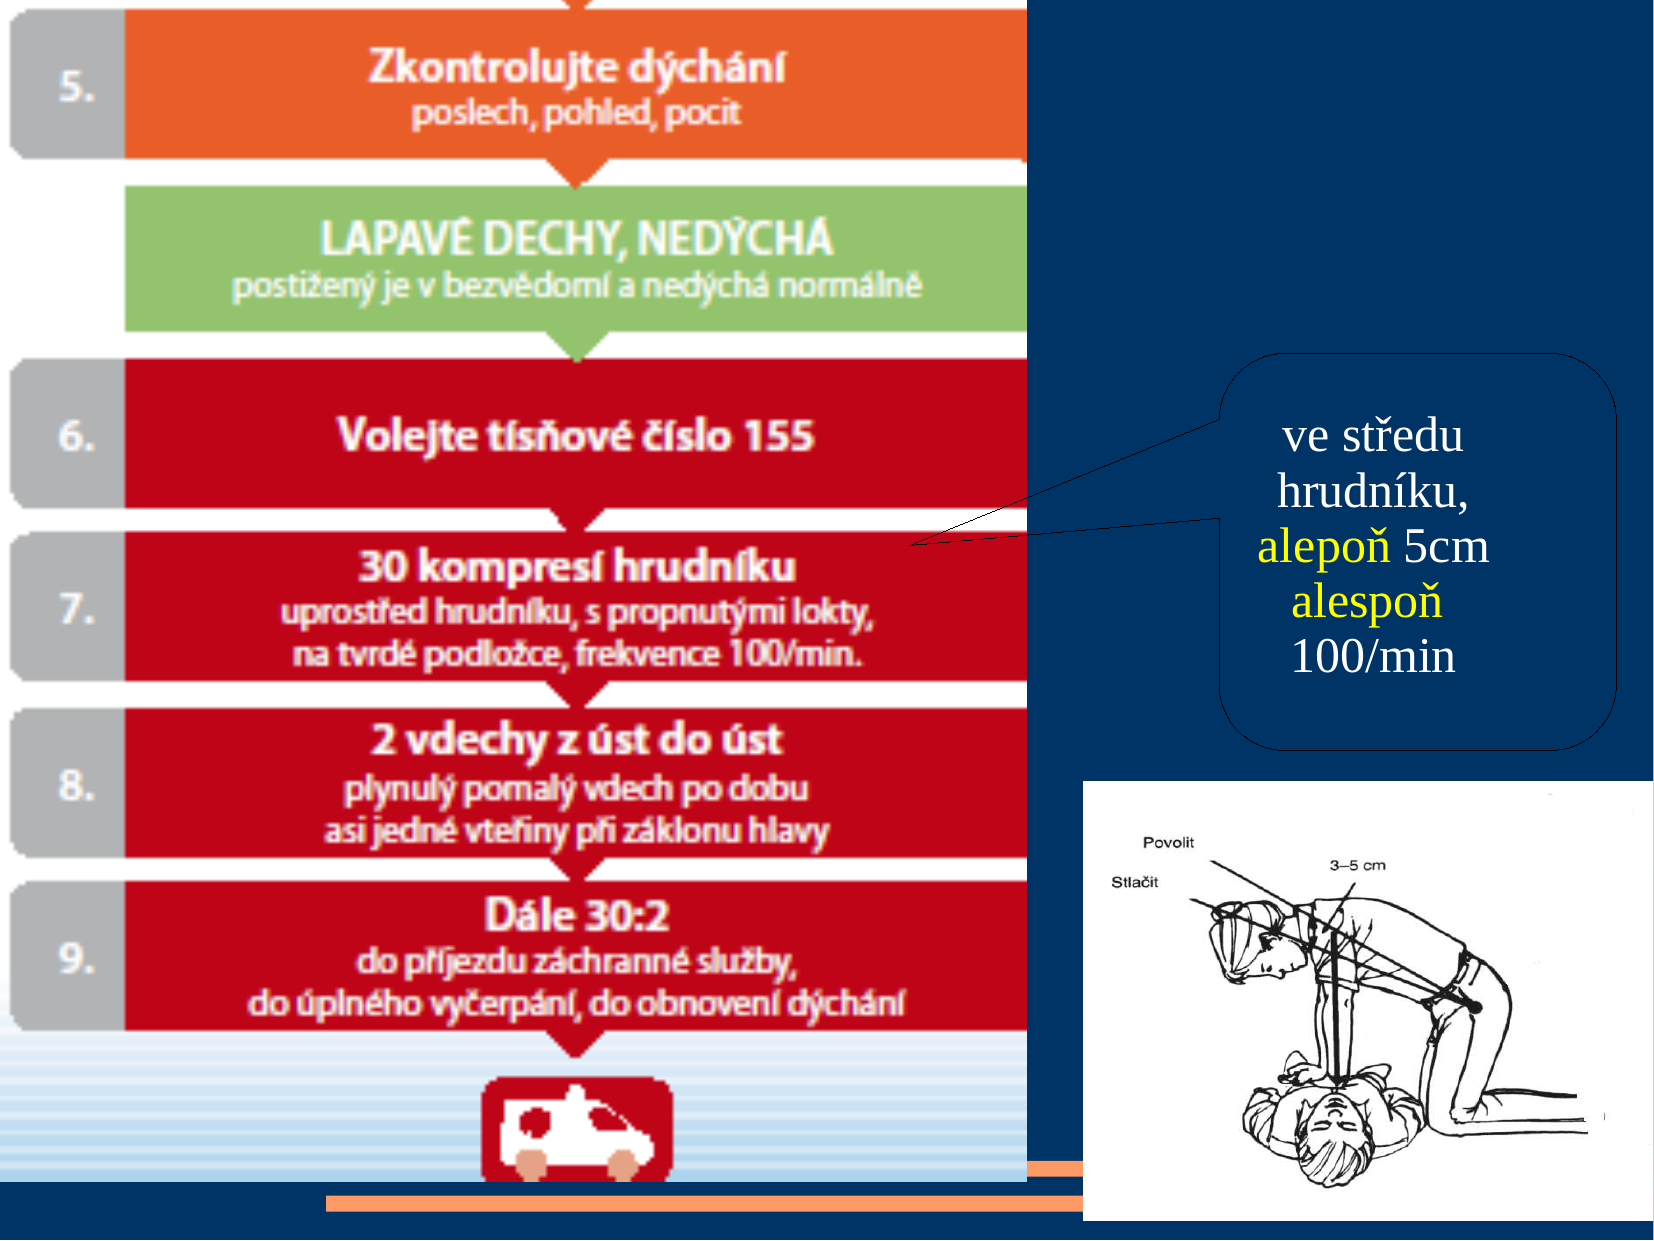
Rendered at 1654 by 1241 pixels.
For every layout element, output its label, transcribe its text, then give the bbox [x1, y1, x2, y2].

text_box ve středu hrudníku, alepoň 5cm alespoň 100/min [1257, 407, 1527, 689]
picture [1083, 781, 1654, 1221]
picture [0, 0, 1027, 1182]
